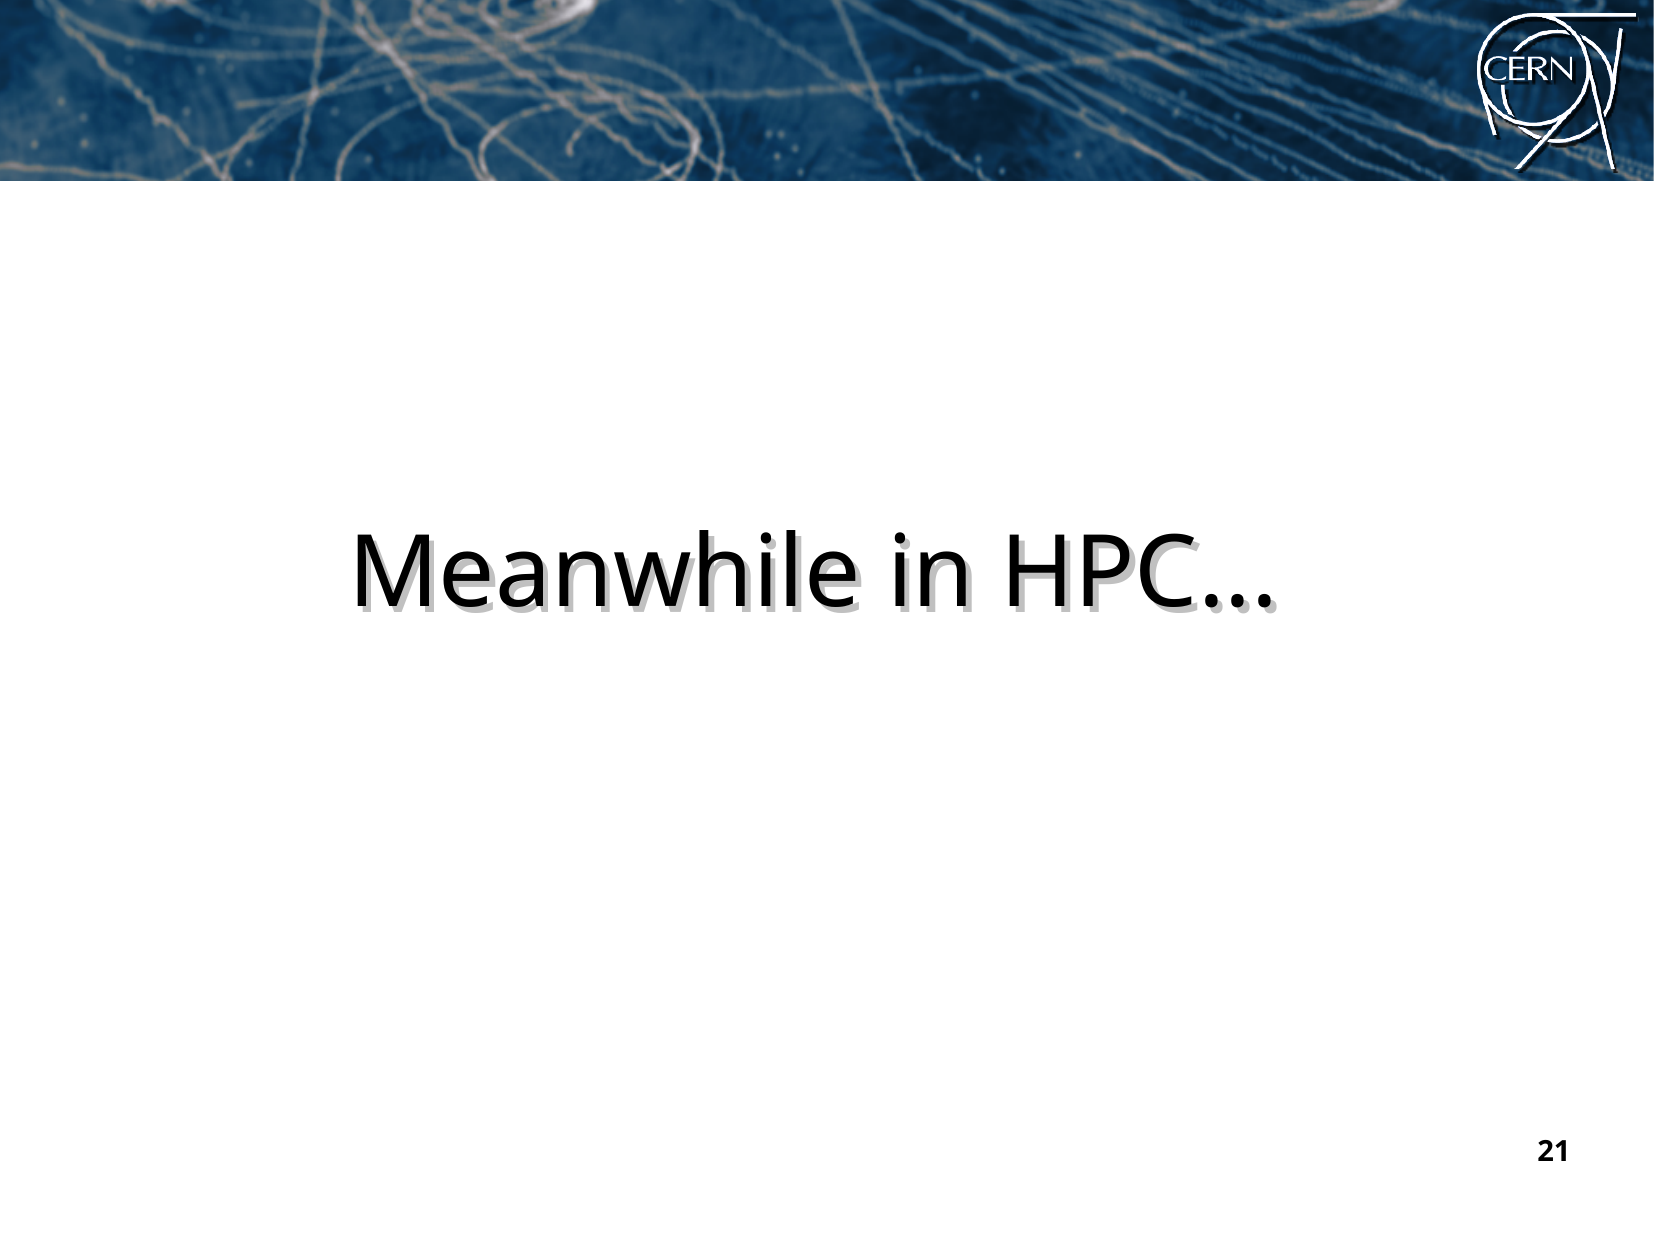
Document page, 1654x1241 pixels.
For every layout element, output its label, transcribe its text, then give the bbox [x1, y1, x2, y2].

picture [0, 0, 1654, 181]
subtitle Meanwhile in HPC... [121, 435, 1532, 701]
